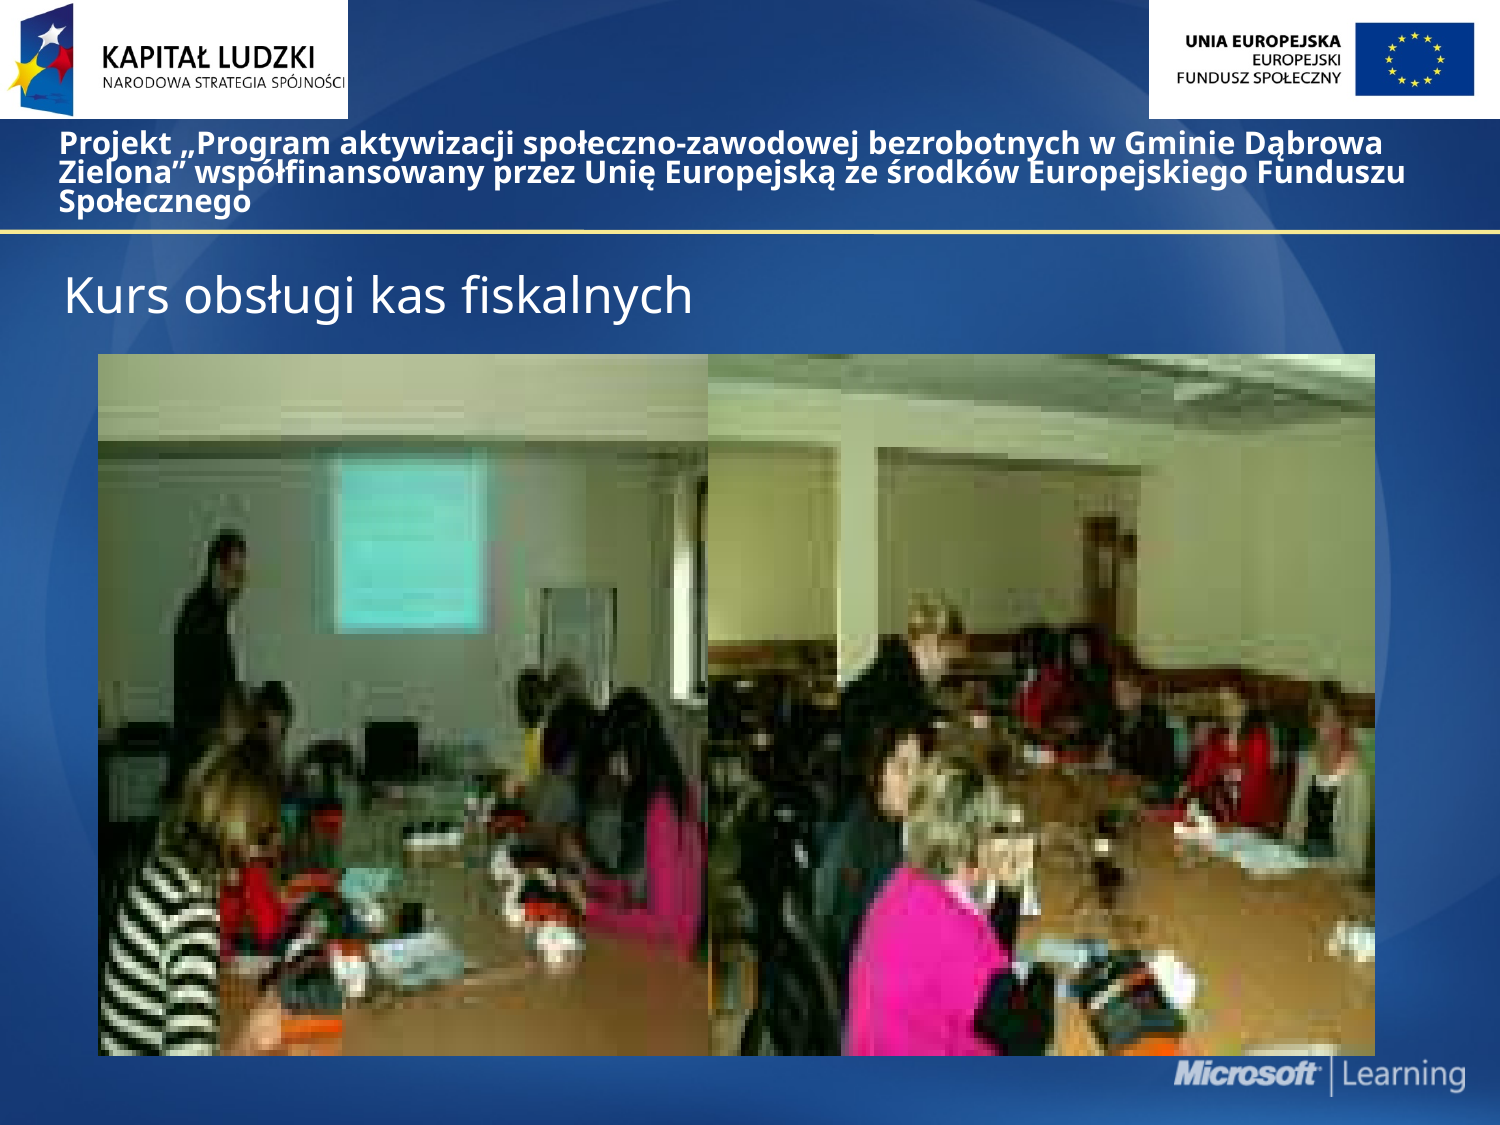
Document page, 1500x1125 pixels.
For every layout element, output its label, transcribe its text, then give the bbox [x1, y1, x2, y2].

picture [0, 0, 348, 119]
text_box Kurs obsługi kas fiskalnych [29, 206, 1388, 384]
text_box Projekt „Program aktywizacji społeczno-zawodowej bezrobotnych w Gminie Dąbrowa Zielona” współfinansowany przez Unię Europejską ze środków Europejskiego Funduszu Społecznego [58, 93, 1447, 296]
picture [98, 354, 1375, 1056]
picture [1149, 0, 1500, 119]
